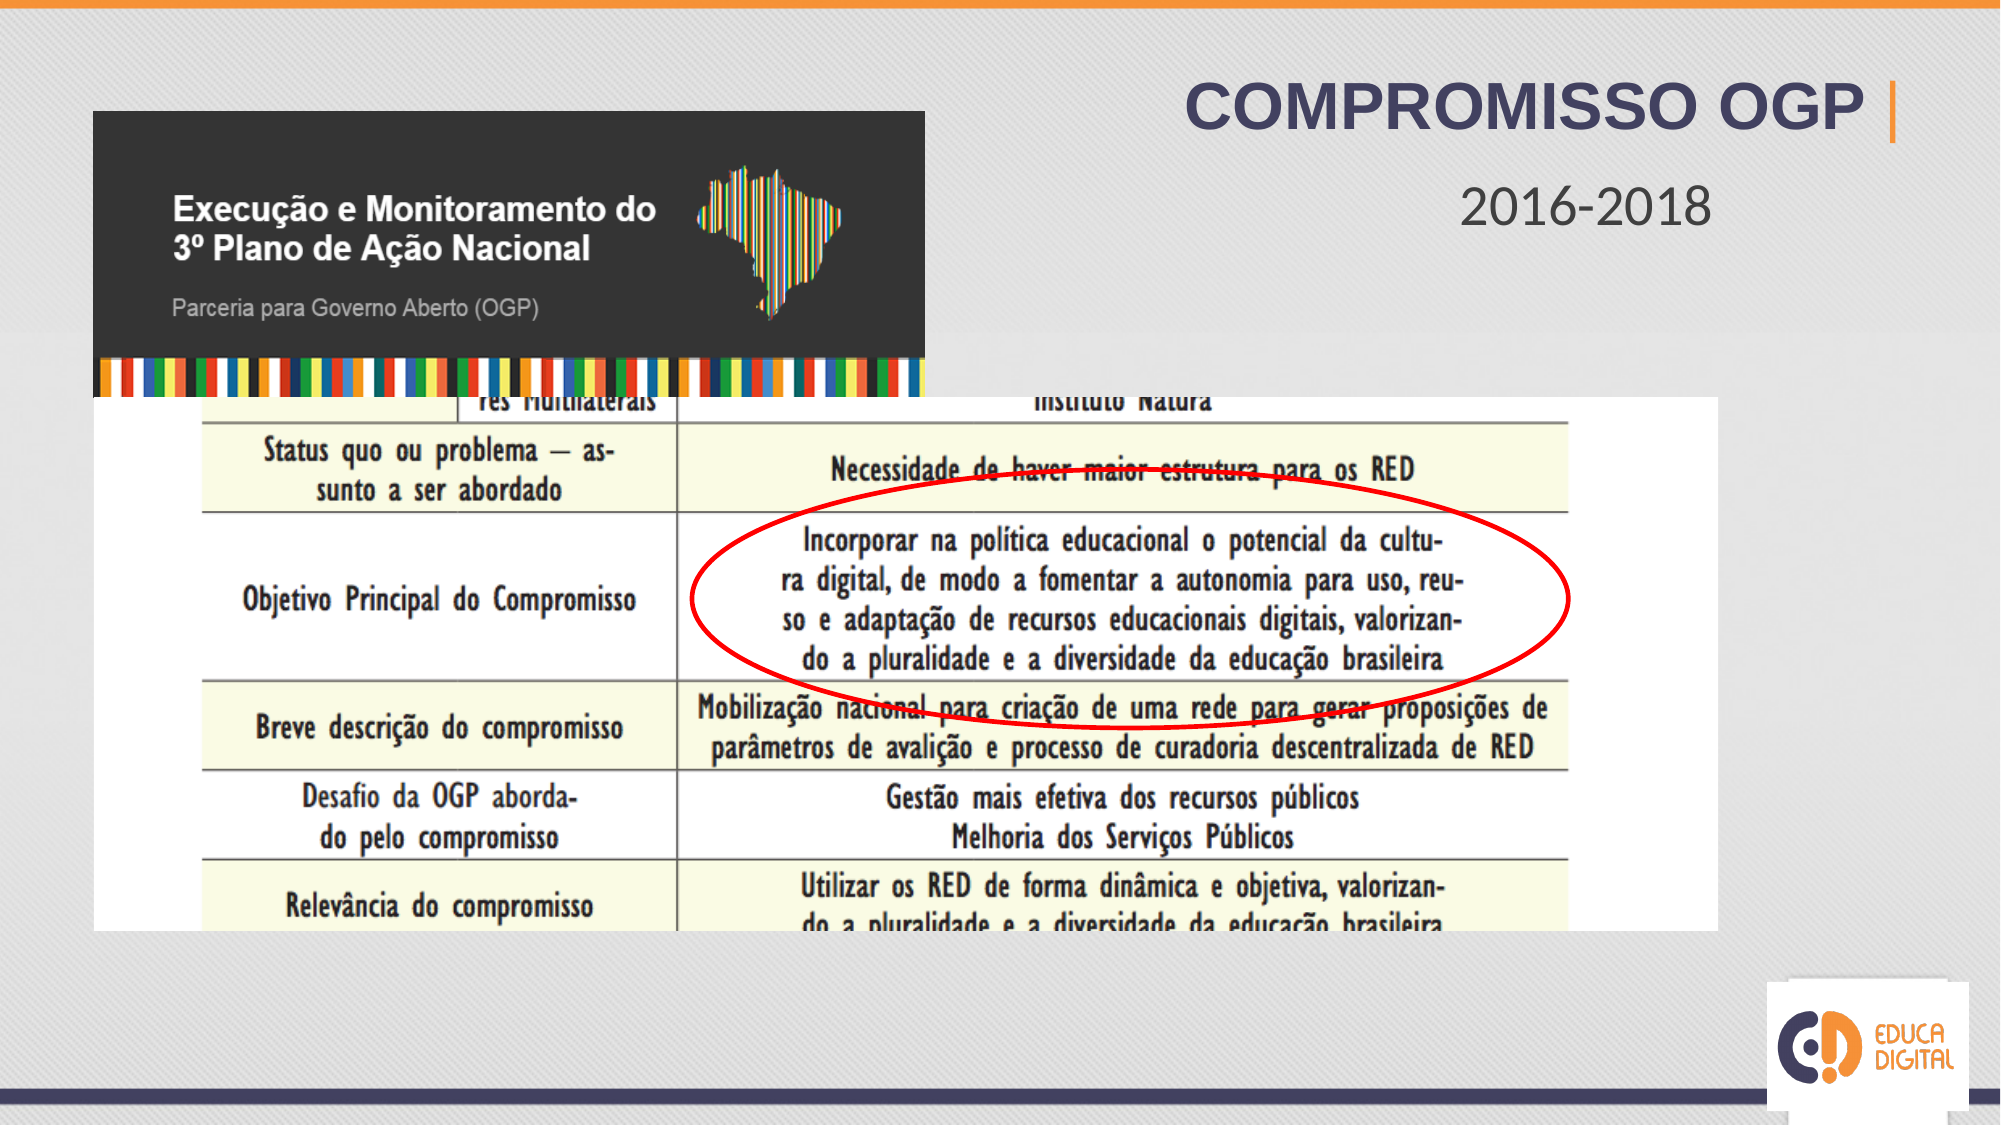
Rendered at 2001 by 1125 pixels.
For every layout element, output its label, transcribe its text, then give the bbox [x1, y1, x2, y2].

text_box 2016-2018 [1145, 100, 2000, 245]
text_box COMPROMISSO OGP | [512, 57, 1913, 161]
picture [0, 0, 2001, 1125]
